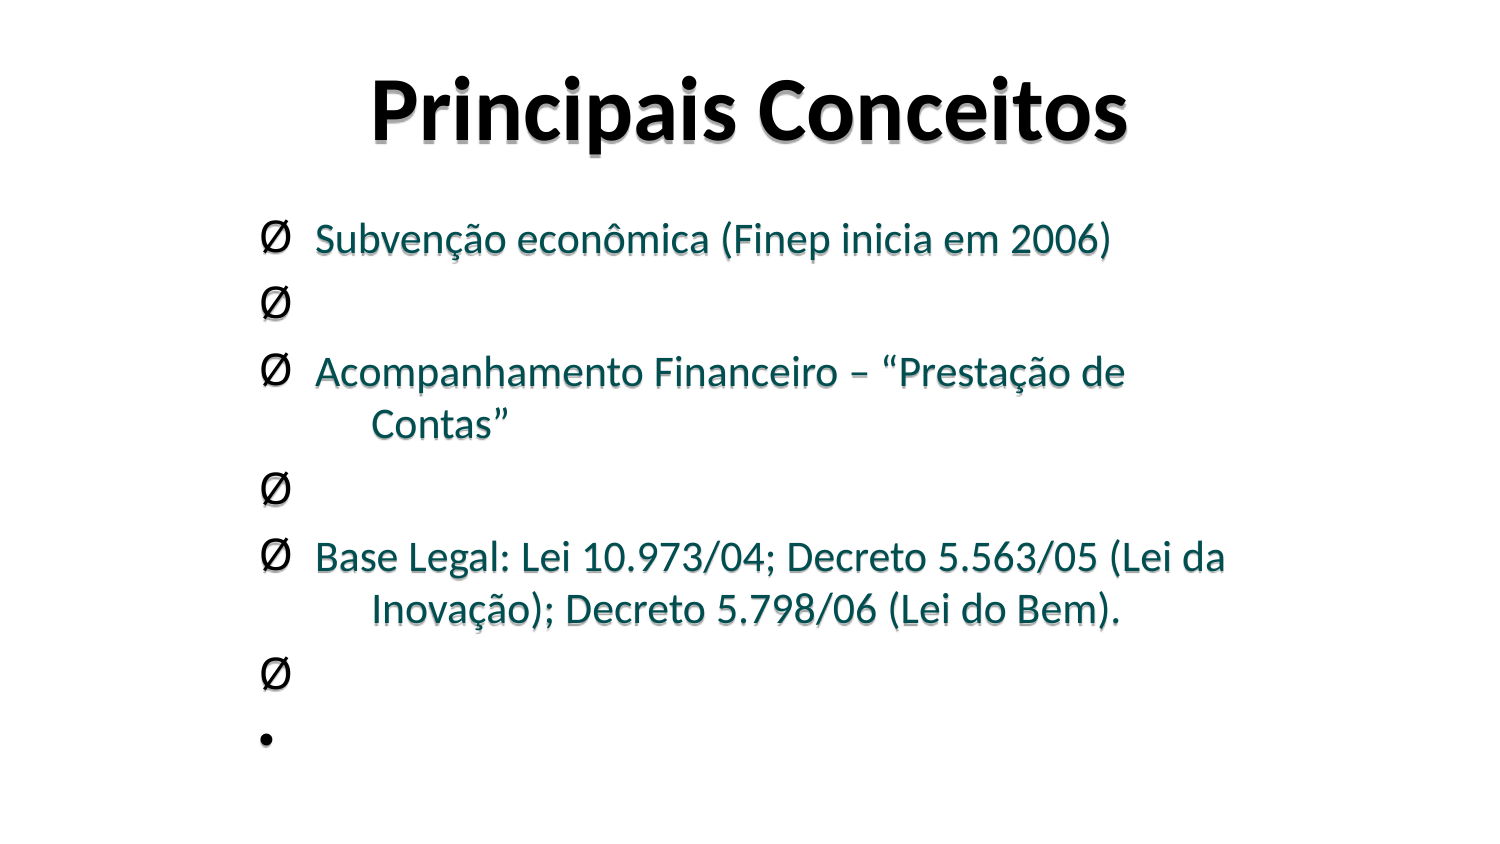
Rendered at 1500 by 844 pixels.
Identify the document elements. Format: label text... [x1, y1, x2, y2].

list Subvenção econômica (Finep inicia em 2006) Acompanhamento Financeiro – “Prestação de Contas” Base Legal: Lei 10.973/04; Decreto 5.563/05 (Lei da Inovação); Decreto 5.798/06 (Lei do Bem). [243, 201, 1257, 694]
title Principais Conceitos [75, 33, 1426, 175]
